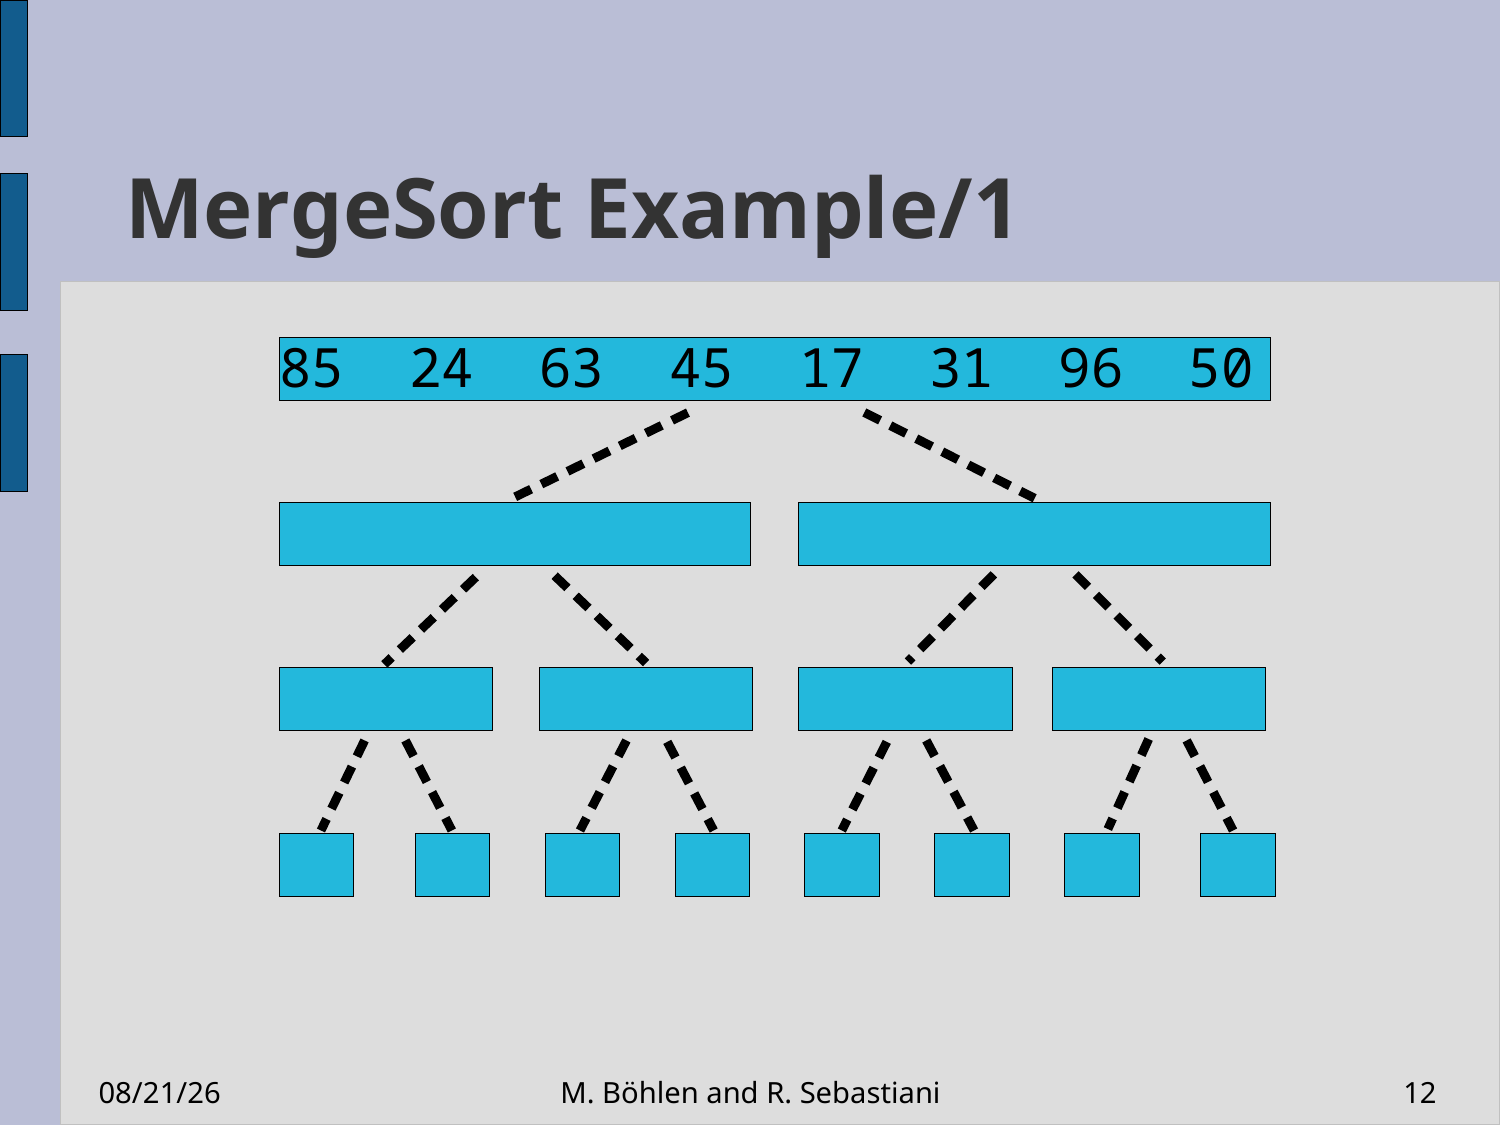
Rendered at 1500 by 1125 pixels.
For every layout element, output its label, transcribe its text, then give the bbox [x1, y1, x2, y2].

text_box [1064, 833, 1140, 897]
text_box [279, 502, 751, 566]
text_box [934, 833, 1010, 897]
text_box [1052, 667, 1266, 731]
text_box [279, 667, 493, 731]
text_box [415, 833, 490, 897]
text_box [804, 833, 880, 897]
text_box [798, 667, 1013, 731]
text_box [798, 502, 1271, 566]
text_box [675, 833, 750, 897]
text_box [539, 667, 753, 731]
text_box [545, 833, 620, 897]
text_box 85 24 63 45 17 31 96 50 [279, 337, 1271, 401]
text_box [279, 833, 354, 897]
text_box [1200, 833, 1276, 897]
title MergeSort Example/1 [110, 67, 1392, 271]
